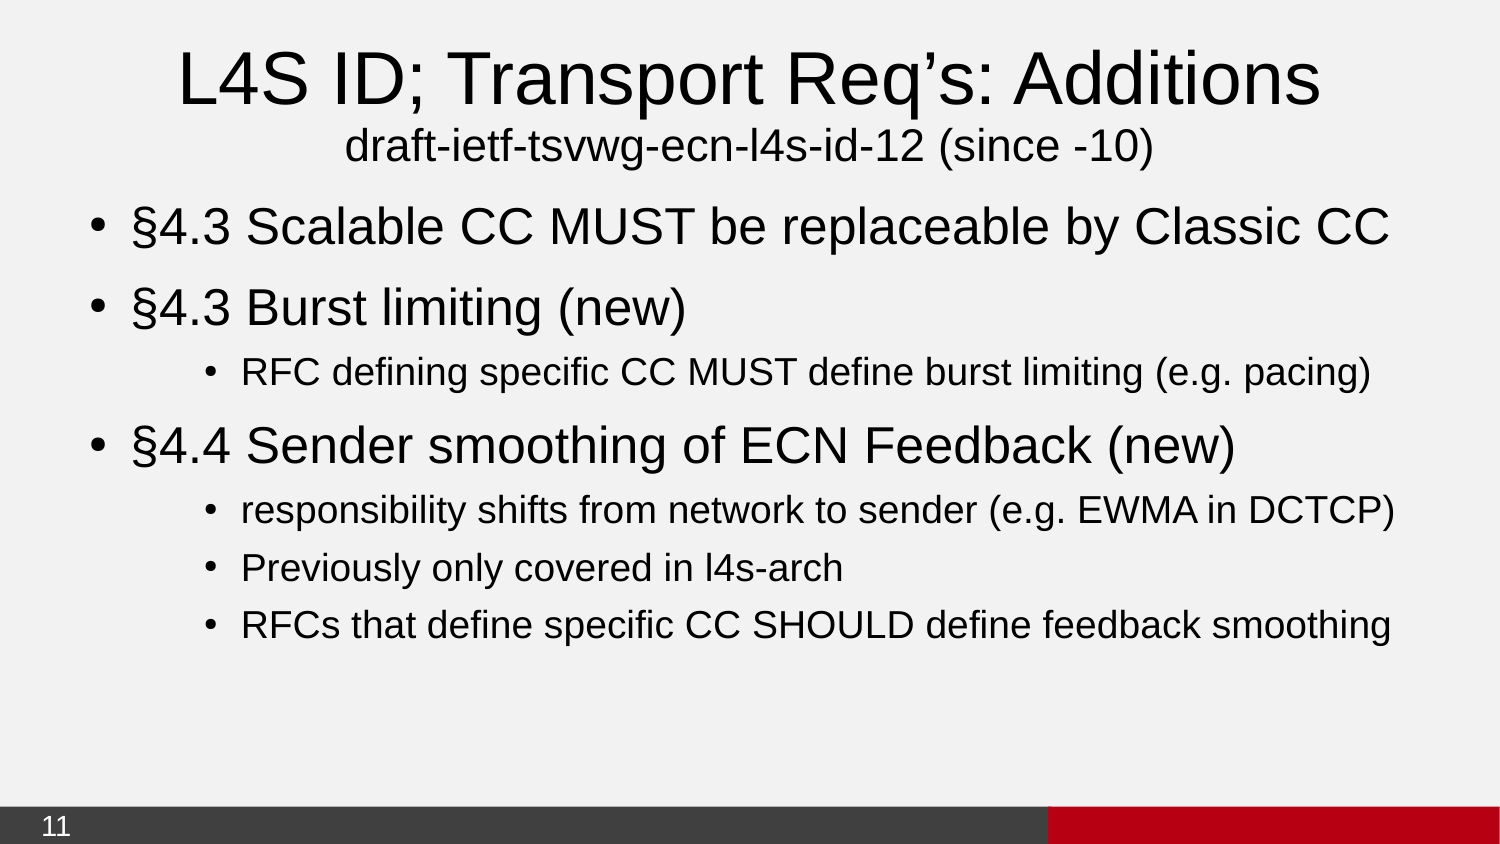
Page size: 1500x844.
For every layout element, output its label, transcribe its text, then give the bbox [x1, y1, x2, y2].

title L4S ID; Transport Req’s: Additions draft-ietf-tsvwg-ecn-l4s-id-12 (since -10) [75, 33, 1425, 175]
list §4.3 Scalable CC MUST be replaceable by Classic CC §4.3 Burst limiting (new) RFC defining specific CC MUST define burst limiting (e.g. pacing) §4.4 Sender smoothing of ECN Feedback (new) responsibility shifts from network to sender (e.g. EWMA in DCTCP) Previously only covered in l4s-arch RFCs that define specific CC SHOULD define feedback smoothing [75, 197, 1425, 687]
